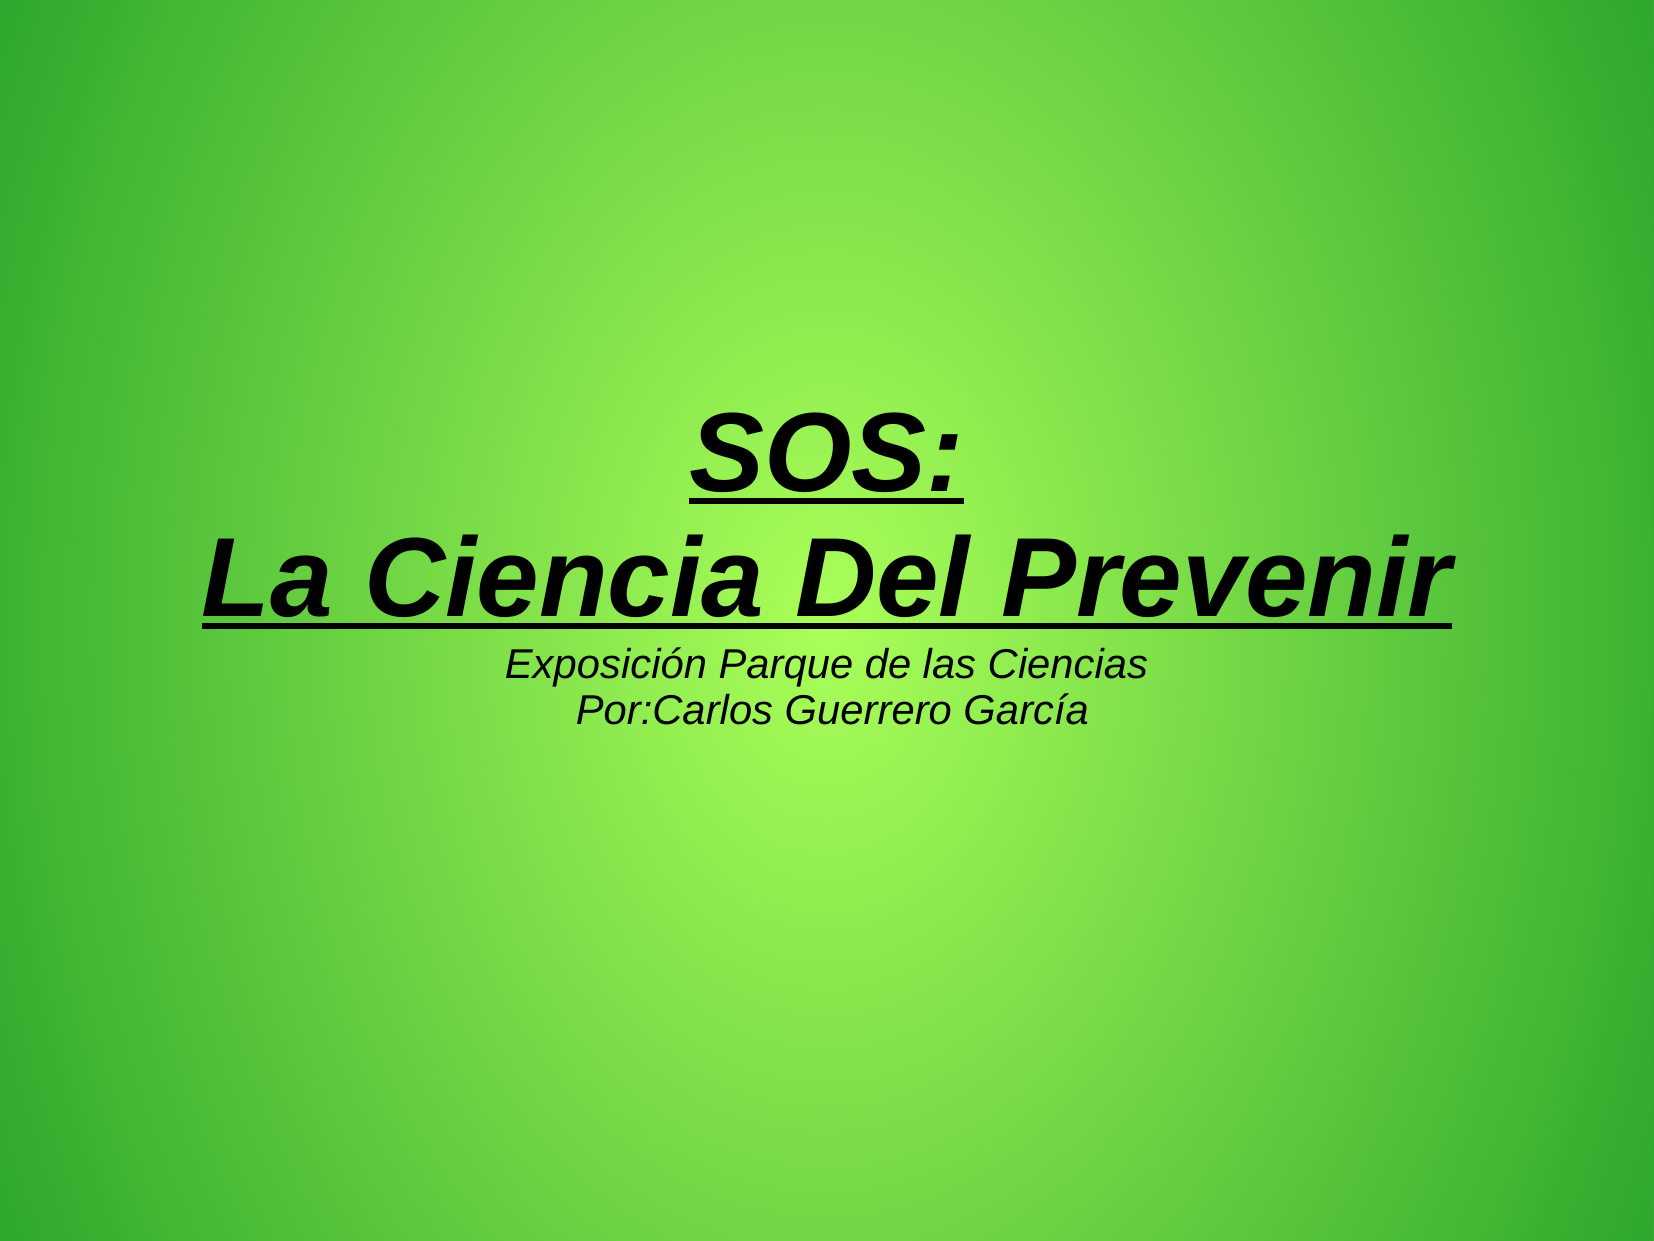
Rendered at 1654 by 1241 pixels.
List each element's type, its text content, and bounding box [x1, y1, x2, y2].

title SOS: La Ciencia Del Prevenir Exposición Parque de las Ciencias Por:Carlos Guerrero García [29, 389, 1625, 1241]
